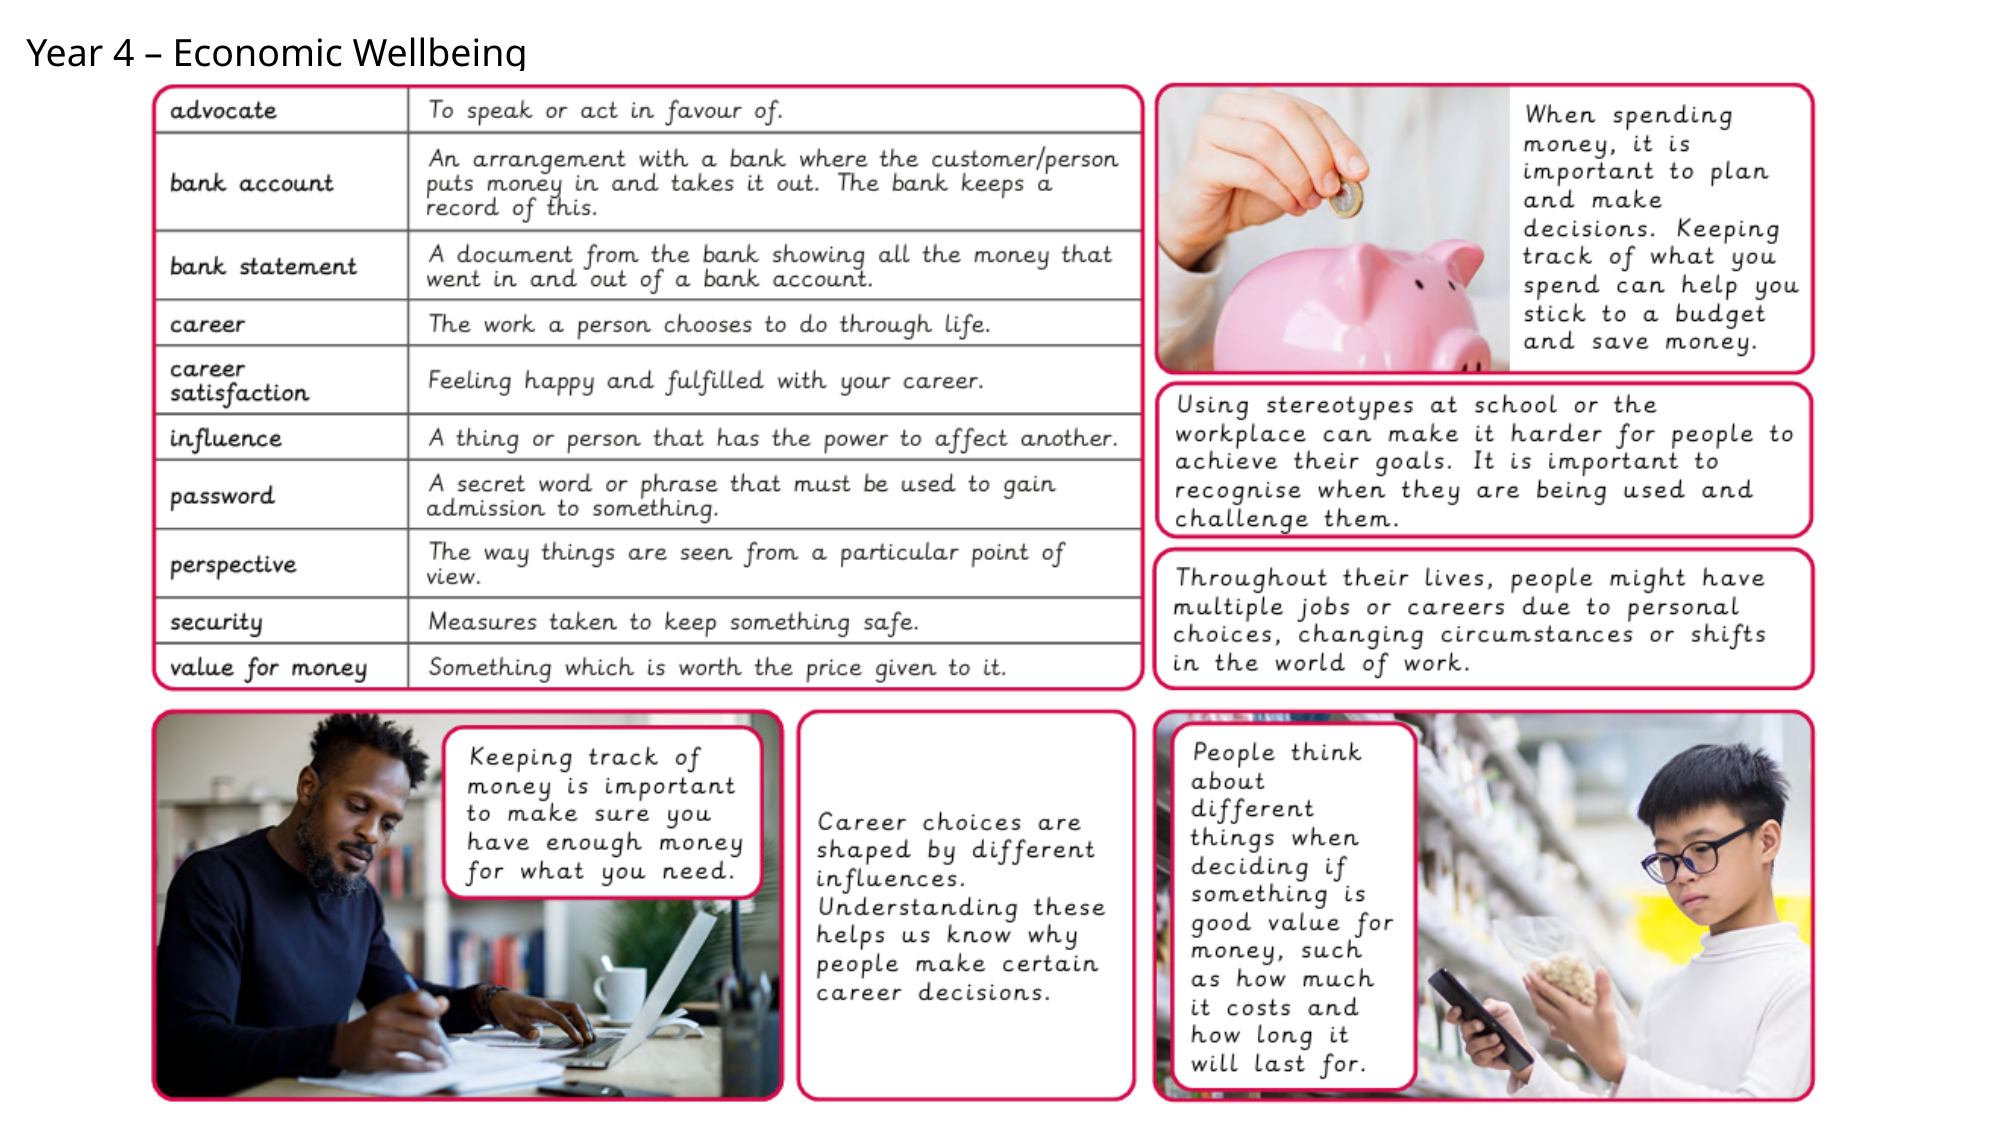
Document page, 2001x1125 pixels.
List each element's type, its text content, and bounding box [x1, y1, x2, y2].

picture [150, 71, 1821, 1111]
title Year 4 – Economic Wellbeing [11, 14, 689, 94]
